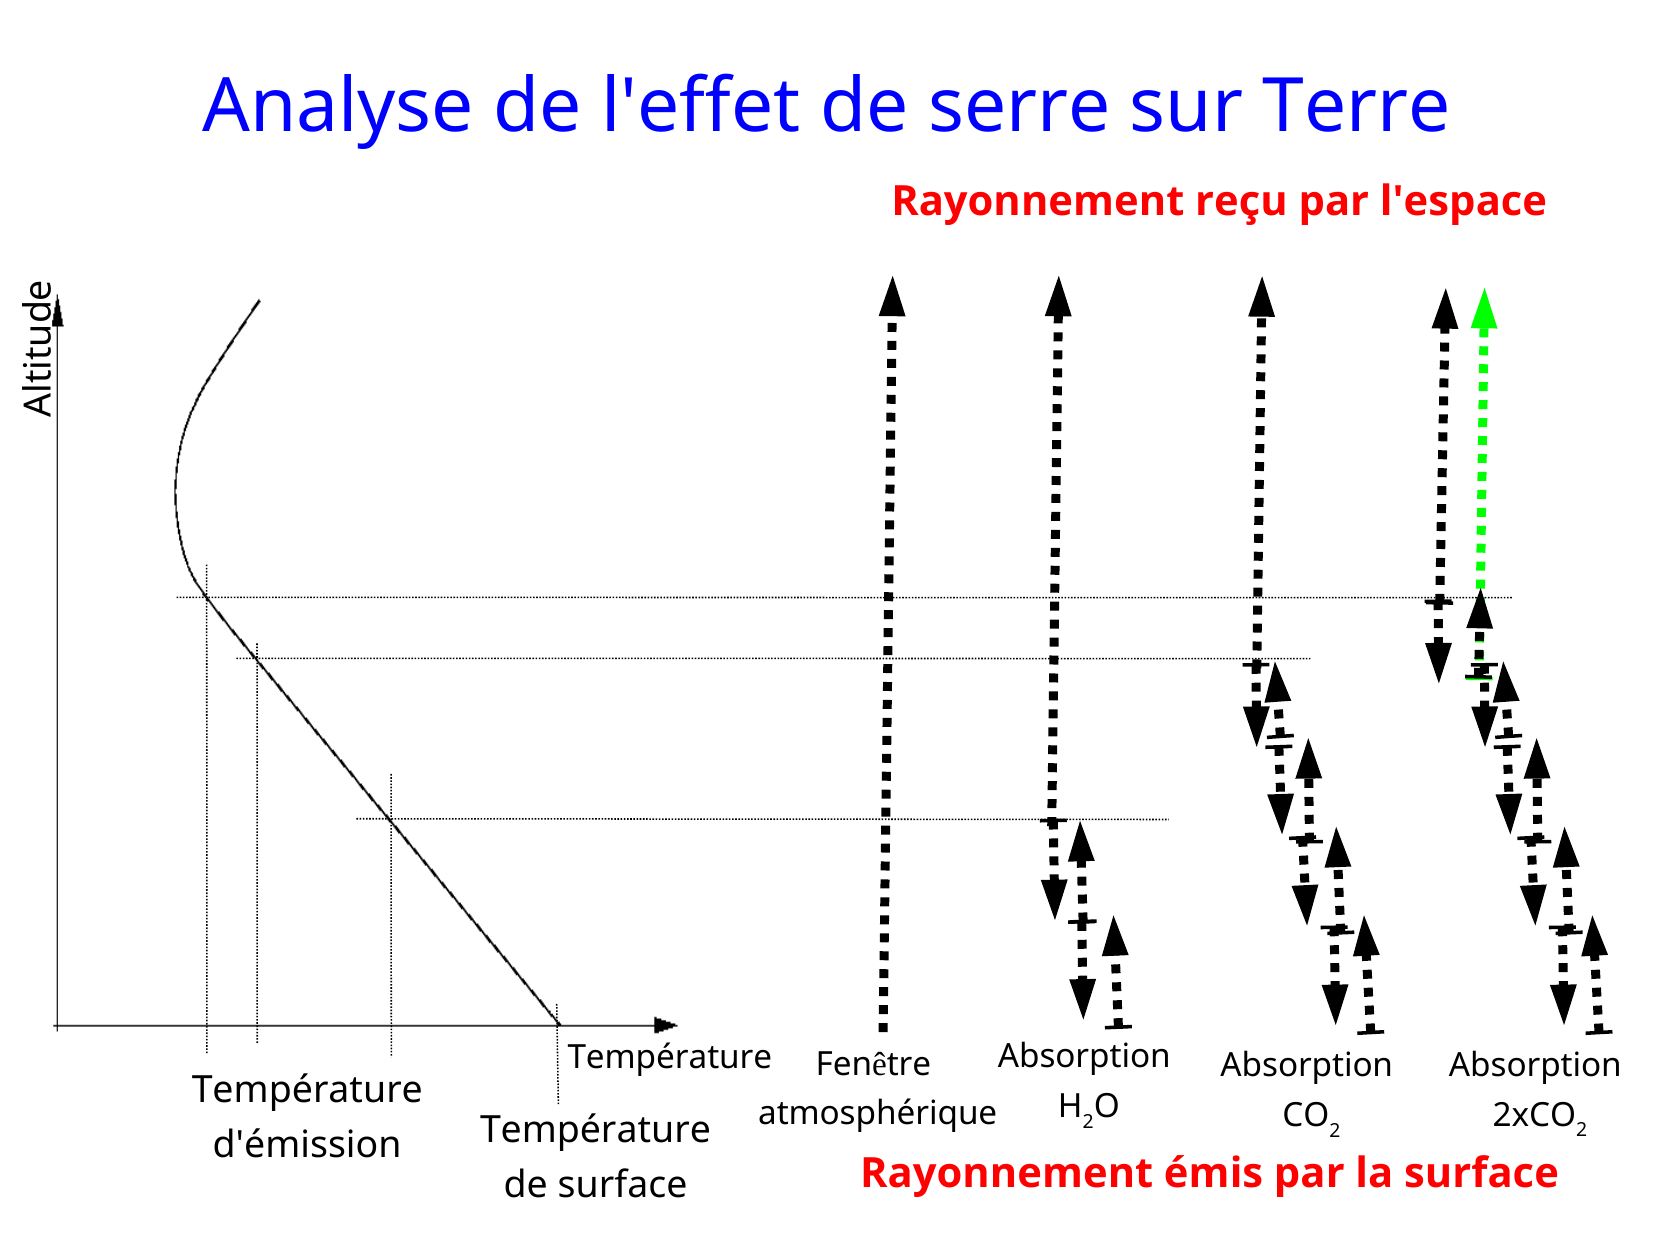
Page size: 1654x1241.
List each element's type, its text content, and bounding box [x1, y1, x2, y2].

text_box Température d'émission [186, 1062, 429, 1169]
text_box Rayonnement reçu par l'espace [832, 170, 1607, 228]
text_box Absorption 2xCO2 [1436, 1041, 1644, 1143]
picture [51, 293, 680, 1035]
text_box Absorption CO2 [1188, 1041, 1435, 1143]
text_box Rayonnement émis par la surface [802, 1143, 1617, 1201]
text_box Température [567, 1033, 775, 1079]
text_box Altitude [10, 216, 62, 418]
title Analyse de l'effet de serre sur Terre [82, 16, 1571, 155]
text_box Absorption H2O [985, 1032, 1193, 1135]
text_box Fenêtre atmosphérique [750, 1040, 985, 1135]
text_box Température de surface [474, 1102, 718, 1209]
